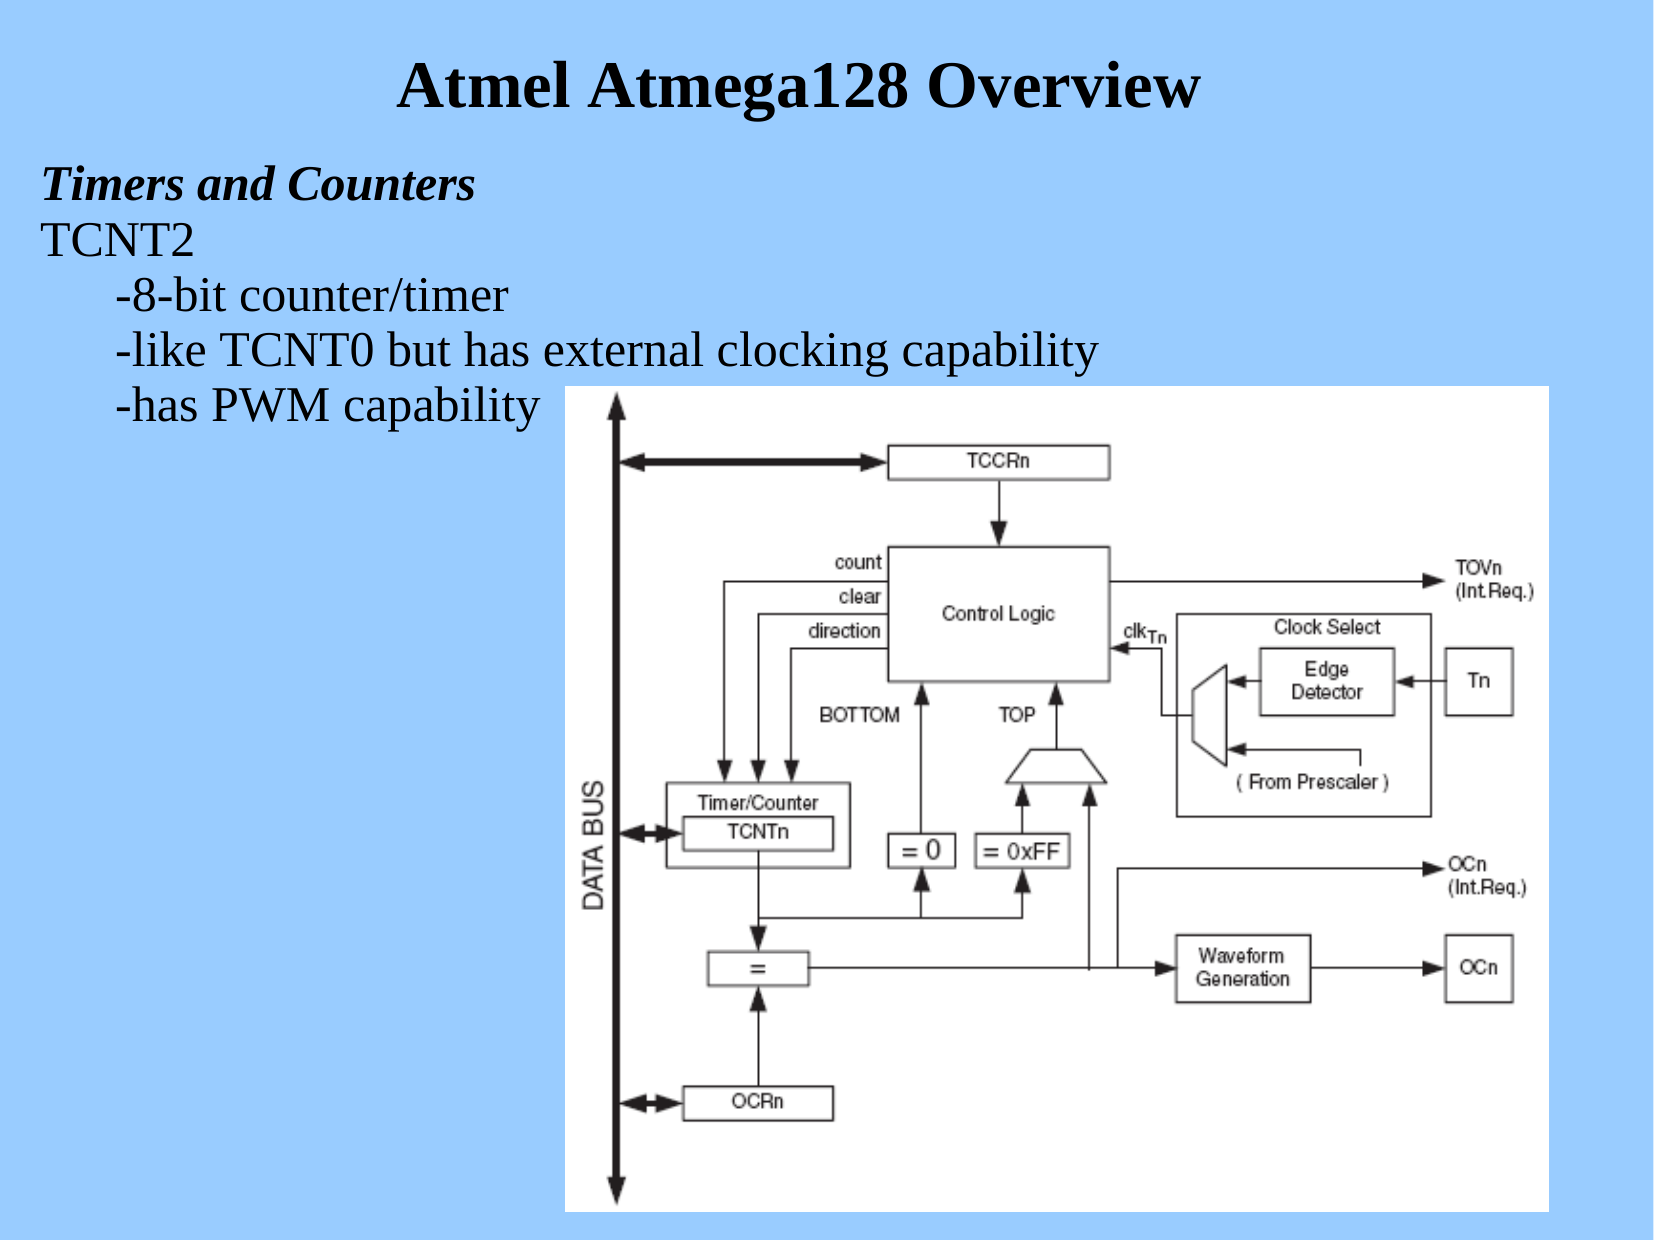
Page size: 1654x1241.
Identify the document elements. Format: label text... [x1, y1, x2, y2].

picture [565, 386, 1549, 1212]
text_box Atmel Atmega128 Overview [318, 48, 1281, 123]
text_box Timers and Counters TCNT2 -8-bit counter/timer -like TCNT0 but has external clocking capability -has PWM capability [40, 156, 1551, 1158]
